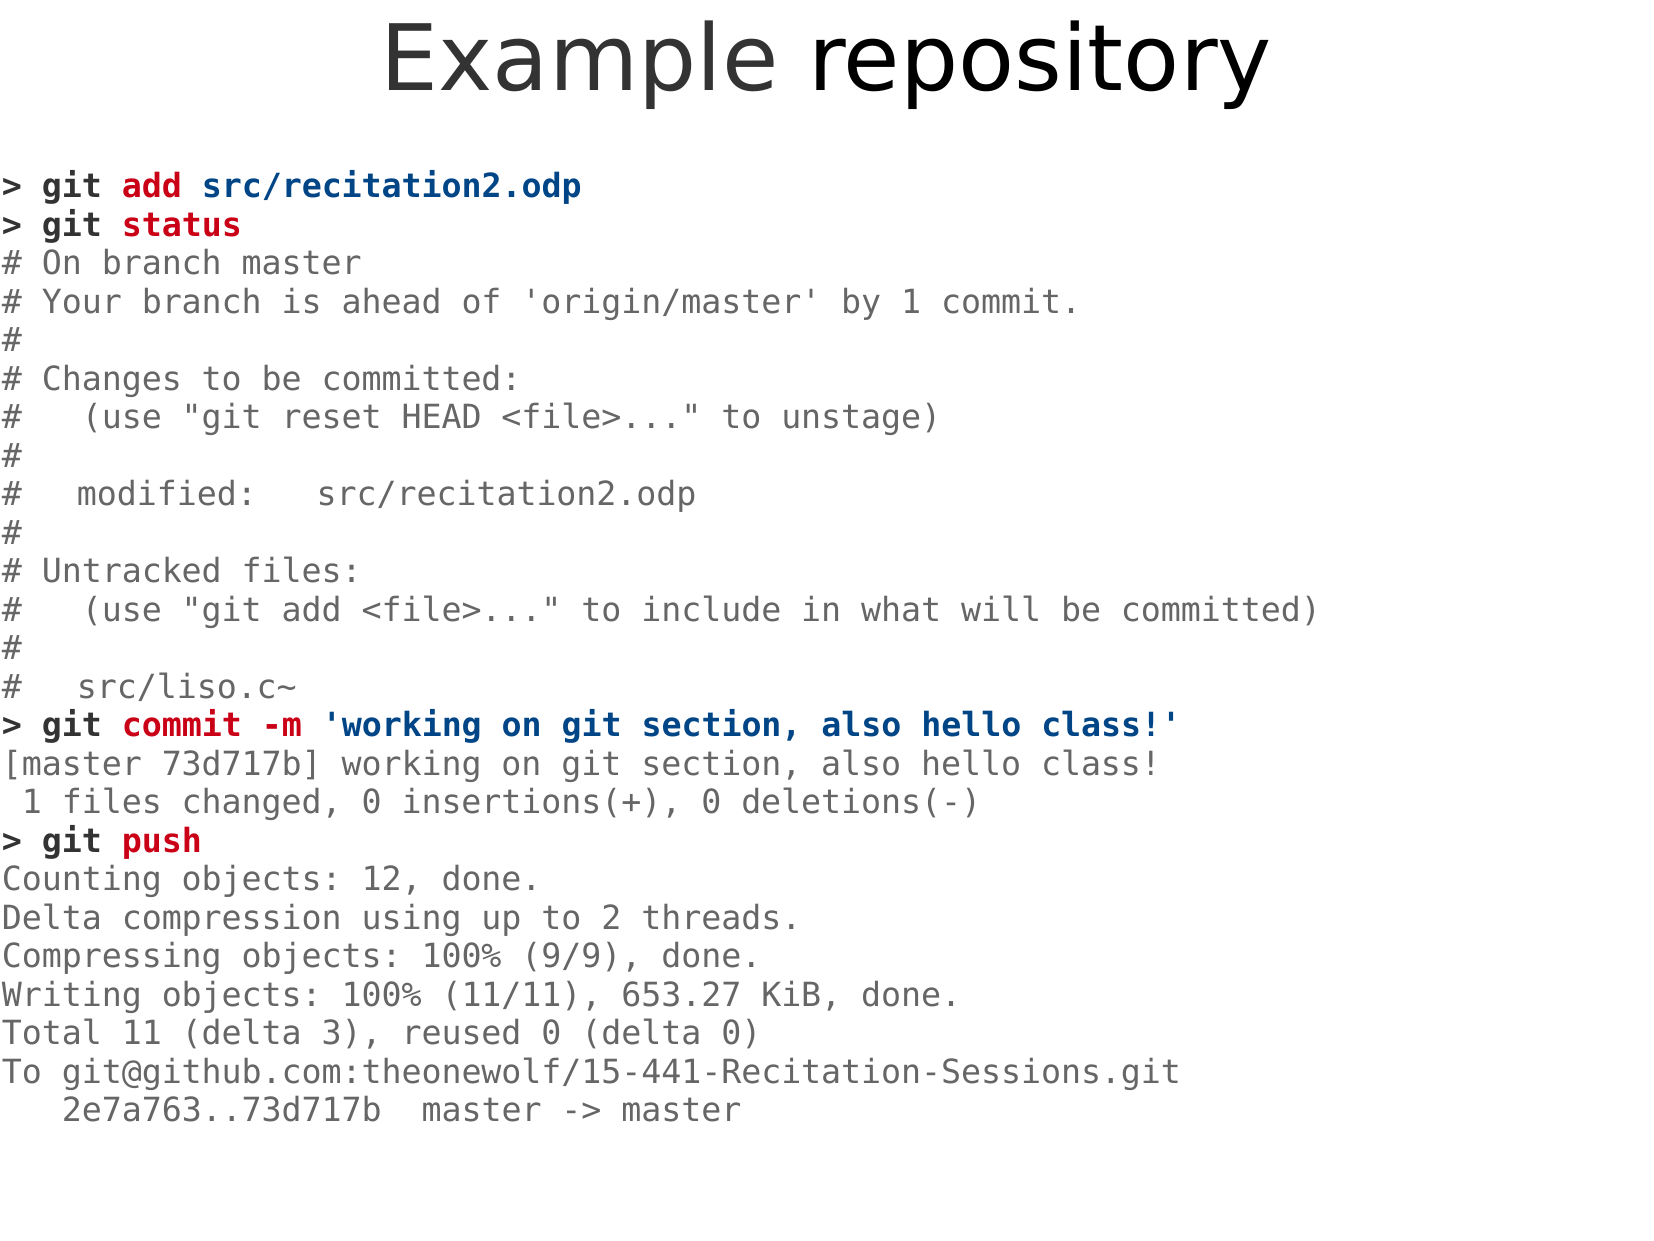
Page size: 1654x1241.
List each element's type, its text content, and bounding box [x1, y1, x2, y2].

subtitle > git add src/recitation2.odp > git status # On branch master # Your branch is ahead of 'origin/master' by 1 commit. # # Changes to be committed: # (use "git reset HEAD <file>..." to unstage) # # modified: src/recitation2.odp # # Untracked files: # (use "git add <file>..." to include in what will be committed) # # src/liso.c~ > git commit -m 'working on git section, also hello class!' [master 73d717b] working on git section, also hello class! 1 files changed, 0 insertions(+), 0 deletions(-) > git push Counting objects: 12, done. Delta compression using up to 2 threads. Compressing objects: 100% (9/9), done. Writing objects: 100% (11/11), 653.27 KiB, done. Total 11 (delta 3), reused 0 (delta 0) To git@github.com:theonewolf/15-441-Recitation-Sessions.git 2e7a763..73d717b master -> master [1, 128, 1652, 1207]
title Example repository [82, 0, 1571, 128]
